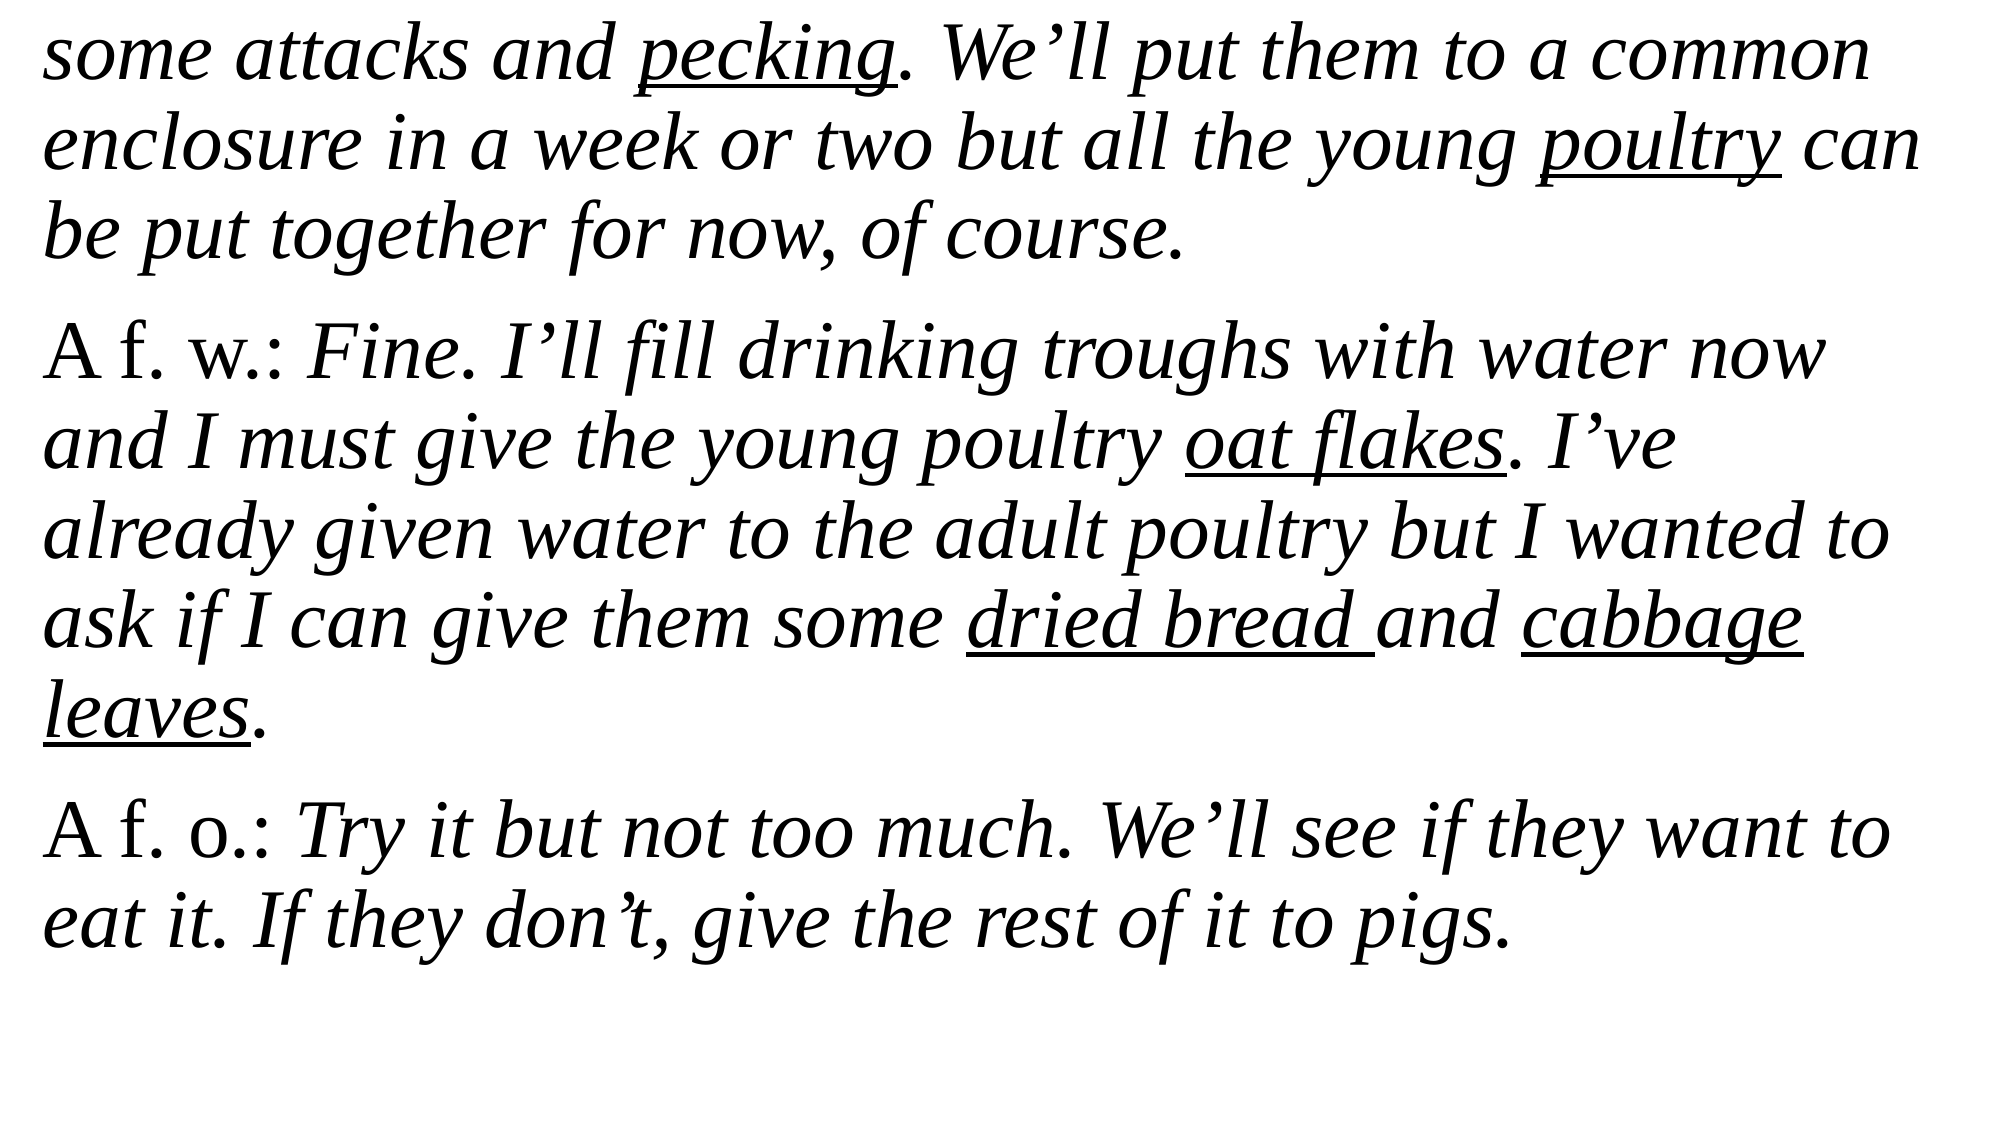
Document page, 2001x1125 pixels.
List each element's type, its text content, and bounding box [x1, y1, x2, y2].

list some attacks and pecking. We’ll put them to a common enclosure in a week or two but all the young poultry can be put together for now, of course. A f. w.: Fine. I’ll fill drinking troughs with water now and I must give the young poultry oat flakes. I’ve already given water to the adult poultry but I wanted to ask if I can give them some dried bread and cabbage leaves. A f. o.: Try it but not too much. We’ll see if they want to eat it. If they don’t, give the rest of it to pigs. [27, 0, 1963, 1125]
